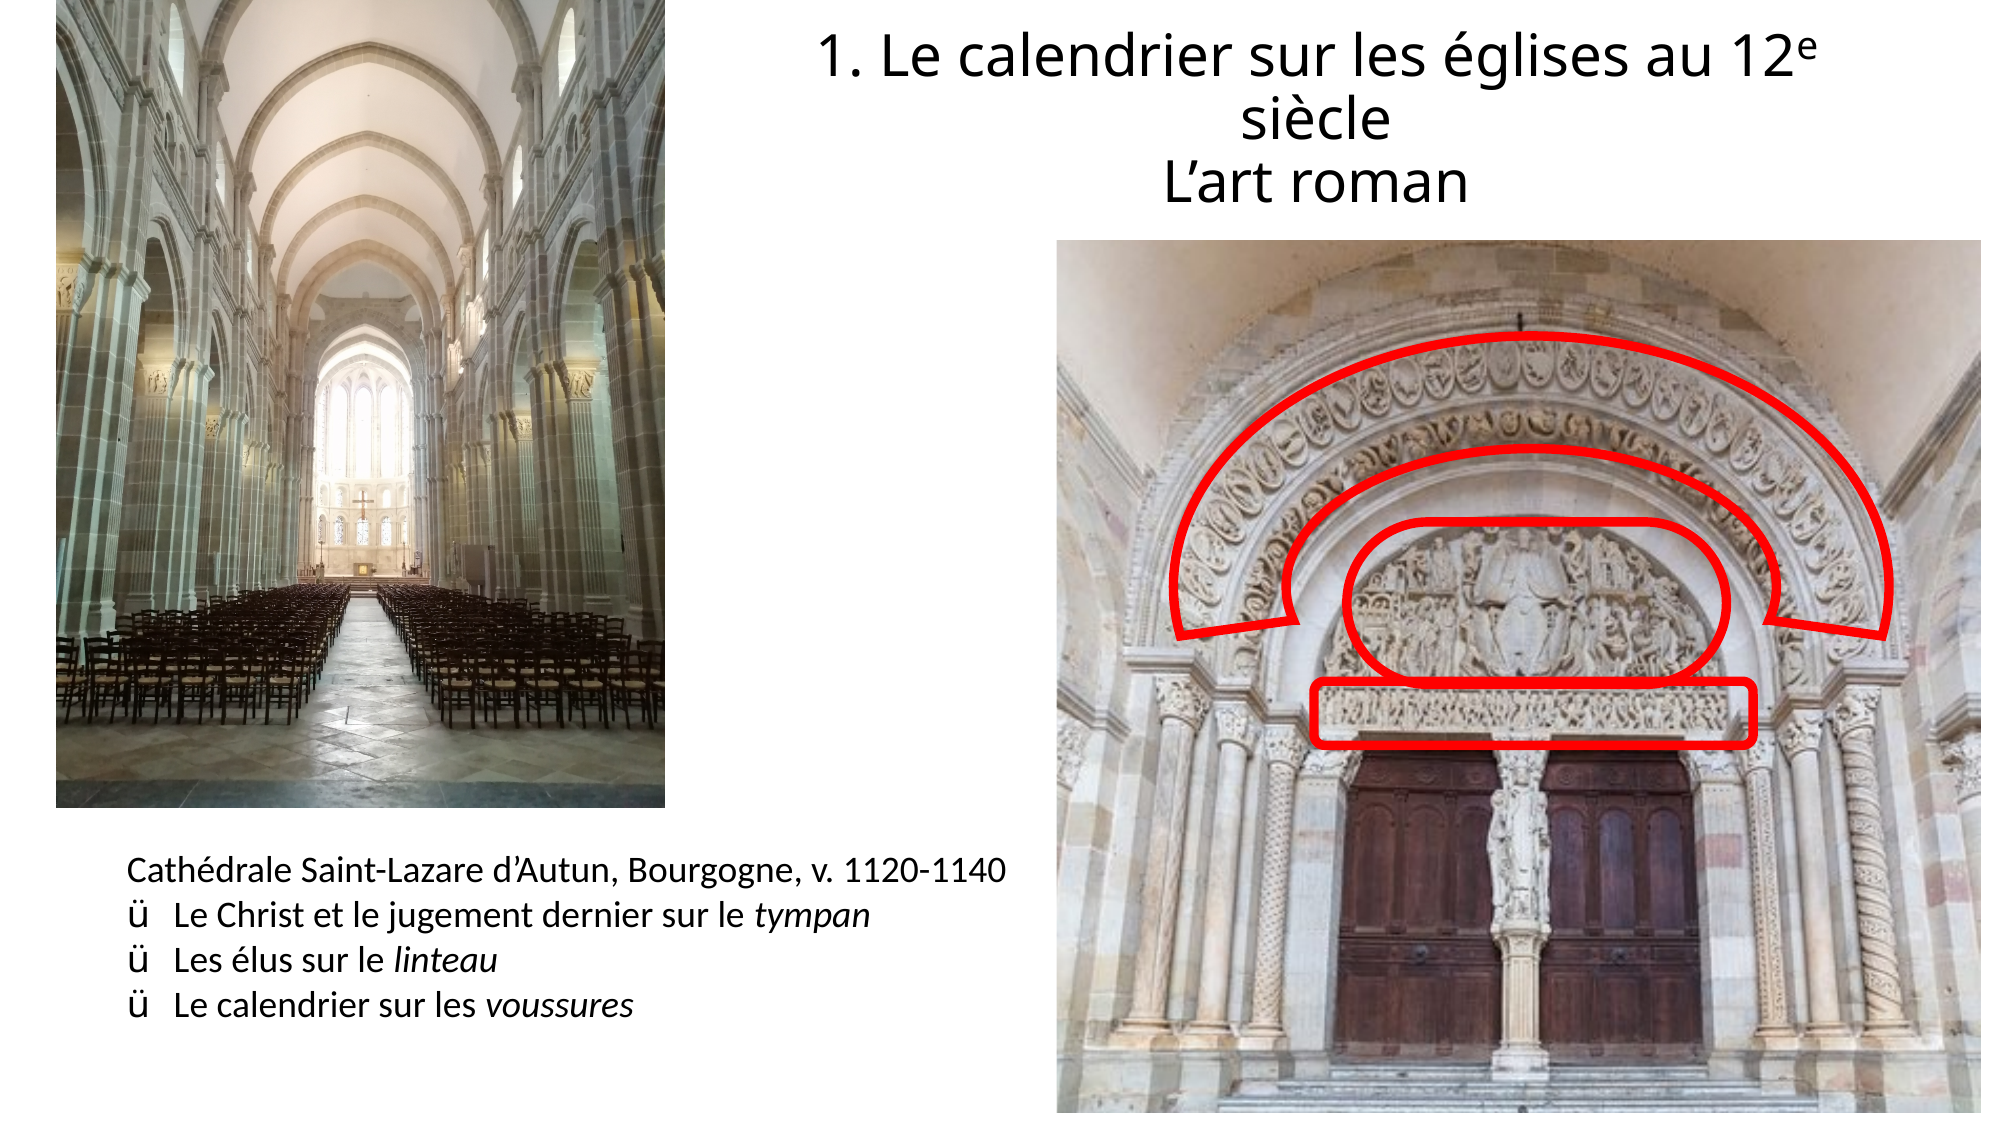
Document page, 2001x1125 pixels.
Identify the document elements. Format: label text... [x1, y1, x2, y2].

title 1. Le calendrier sur les églises au 12e siècle L’art roman [770, 12, 1863, 230]
picture [1056, 240, 1981, 1113]
text_box Cathédrale Saint-Lazare d’Autun, Bourgogne, v. 1120-1140 Le Christ et le jugement dernier sur le tympan Les élus sur le linteau Le calendrier sur les voussures [111, 837, 1025, 1035]
picture [56, 0, 665, 808]
